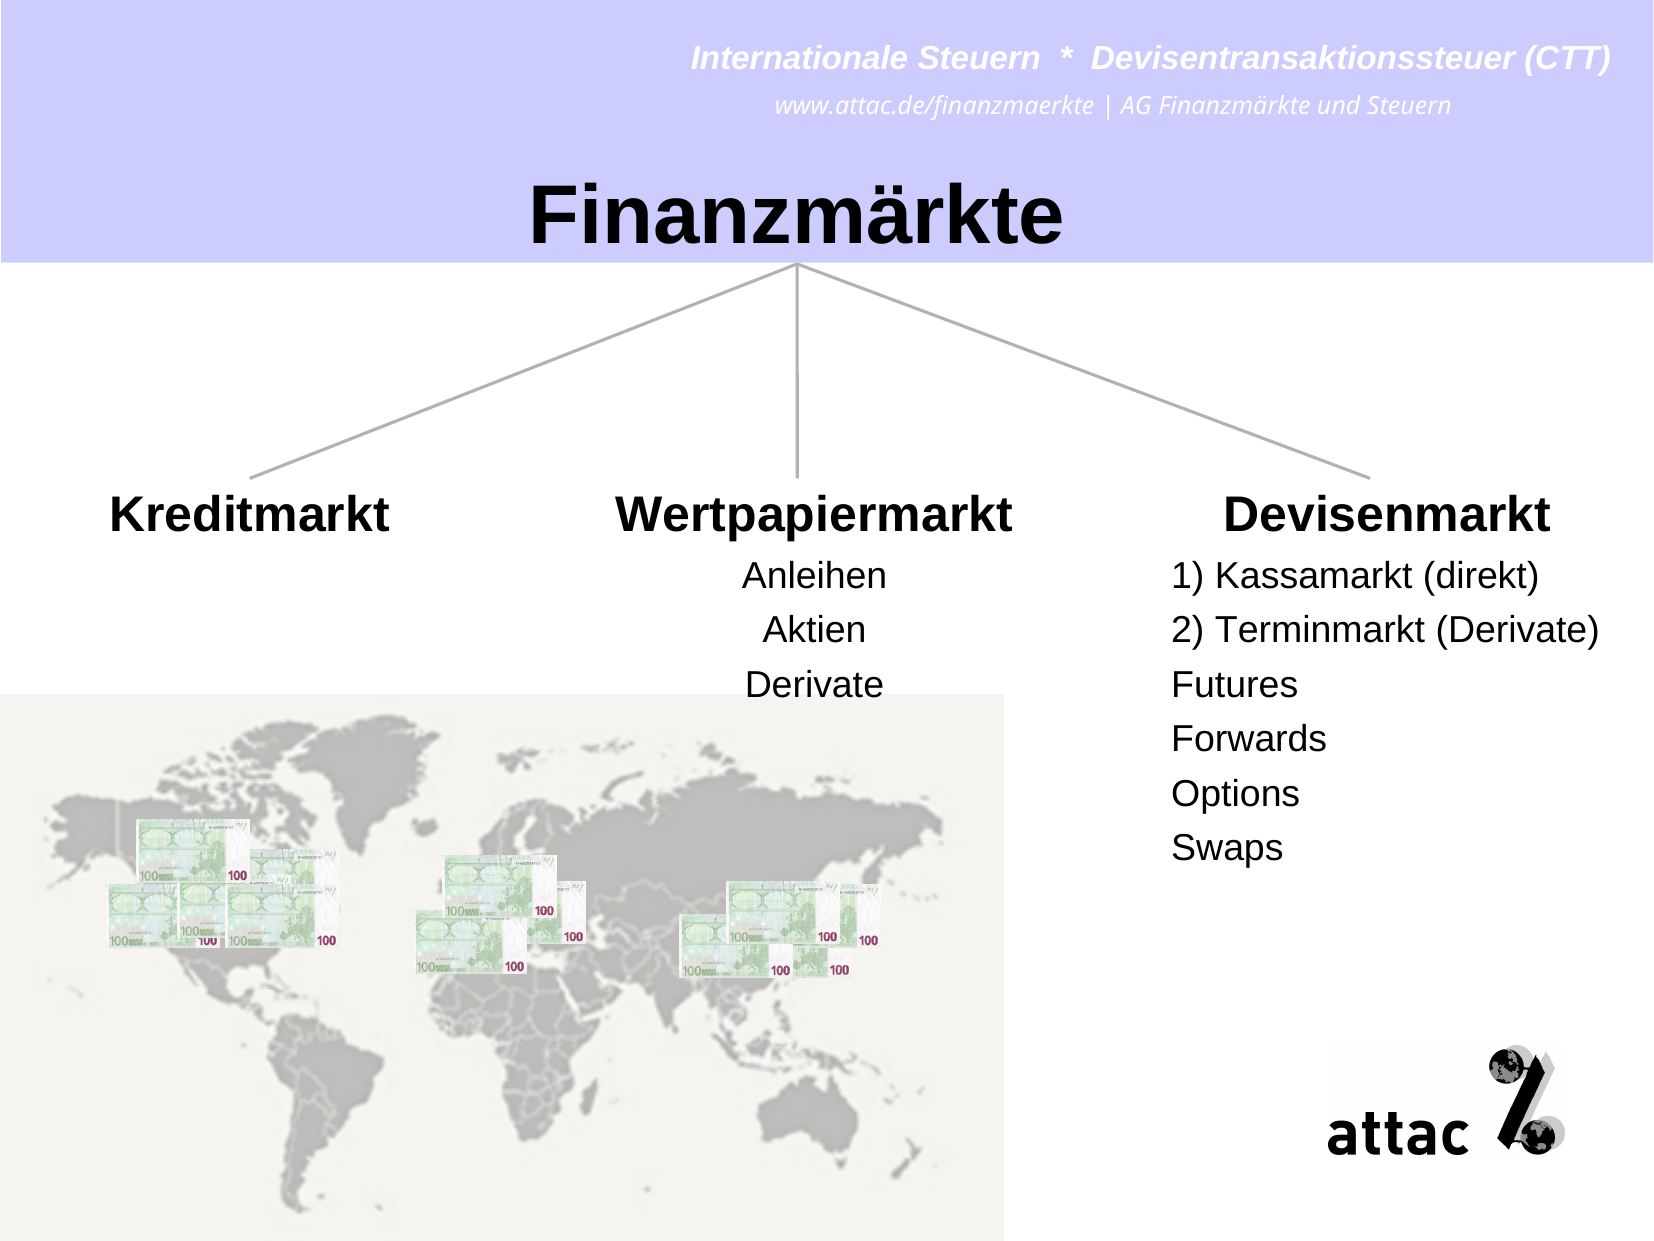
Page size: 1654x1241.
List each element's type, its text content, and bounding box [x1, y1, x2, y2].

picture [0, 694, 1004, 1241]
picture [1328, 1045, 1565, 1155]
text_box Wertpapiermarkt Anleihen Aktien Derivate [555, 478, 1040, 713]
text_box Internationale Steuern * Devisentransaktionssteuer (CTT) [407, 41, 1654, 77]
text_box Finanzmärkte [413, 183, 1182, 264]
text_box Devisenmarkt 1) Kassamarkt (direkt) 2) Terminmarkt (Derivate) Futures Forwards Options Swaps [1122, 478, 1619, 877]
text_box [1, 0, 1654, 263]
text_box www.attac.de/finanzmaerkte | AG Finanzmärkte und Steuern [759, 76, 1534, 131]
text_box Kreditmarkt [94, 478, 405, 550]
